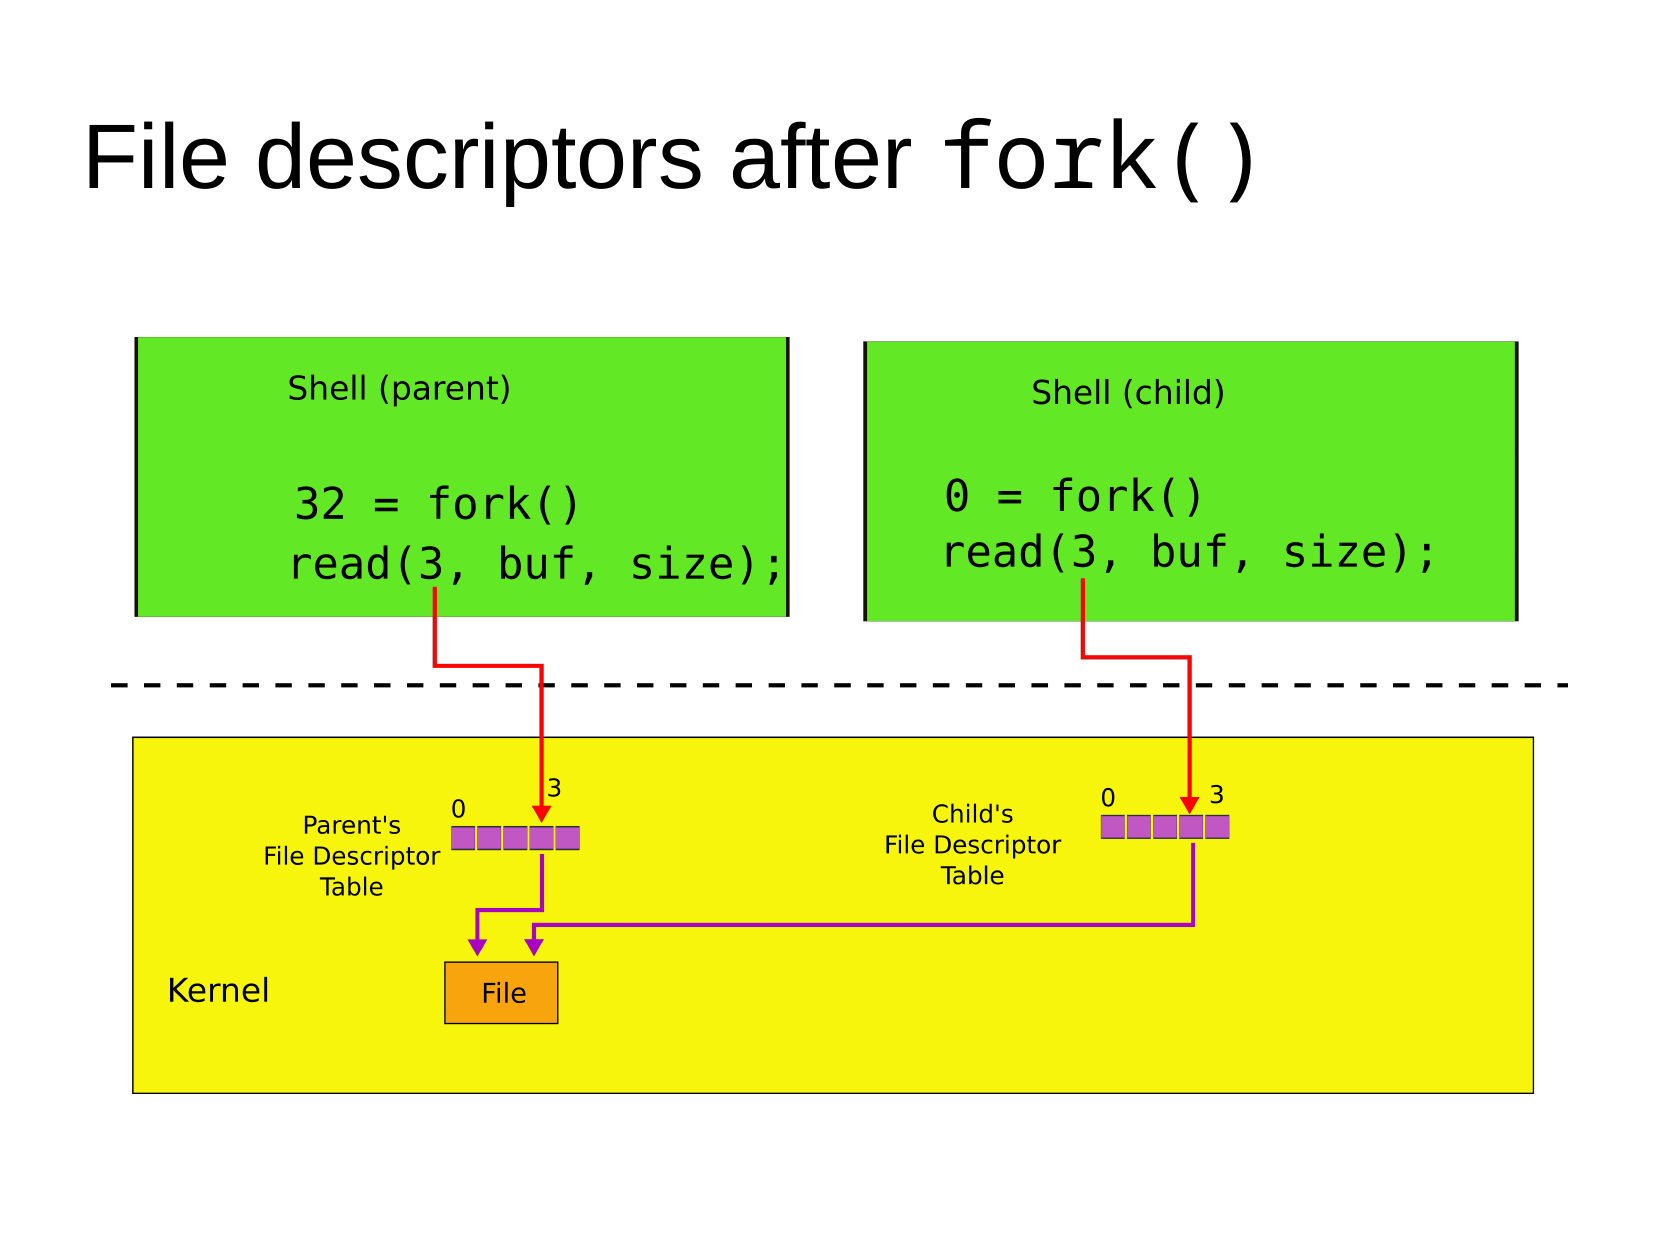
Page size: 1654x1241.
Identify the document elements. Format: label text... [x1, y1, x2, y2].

picture [111, 337, 1568, 1094]
title File descriptors after fork() [82, 49, 1538, 257]
